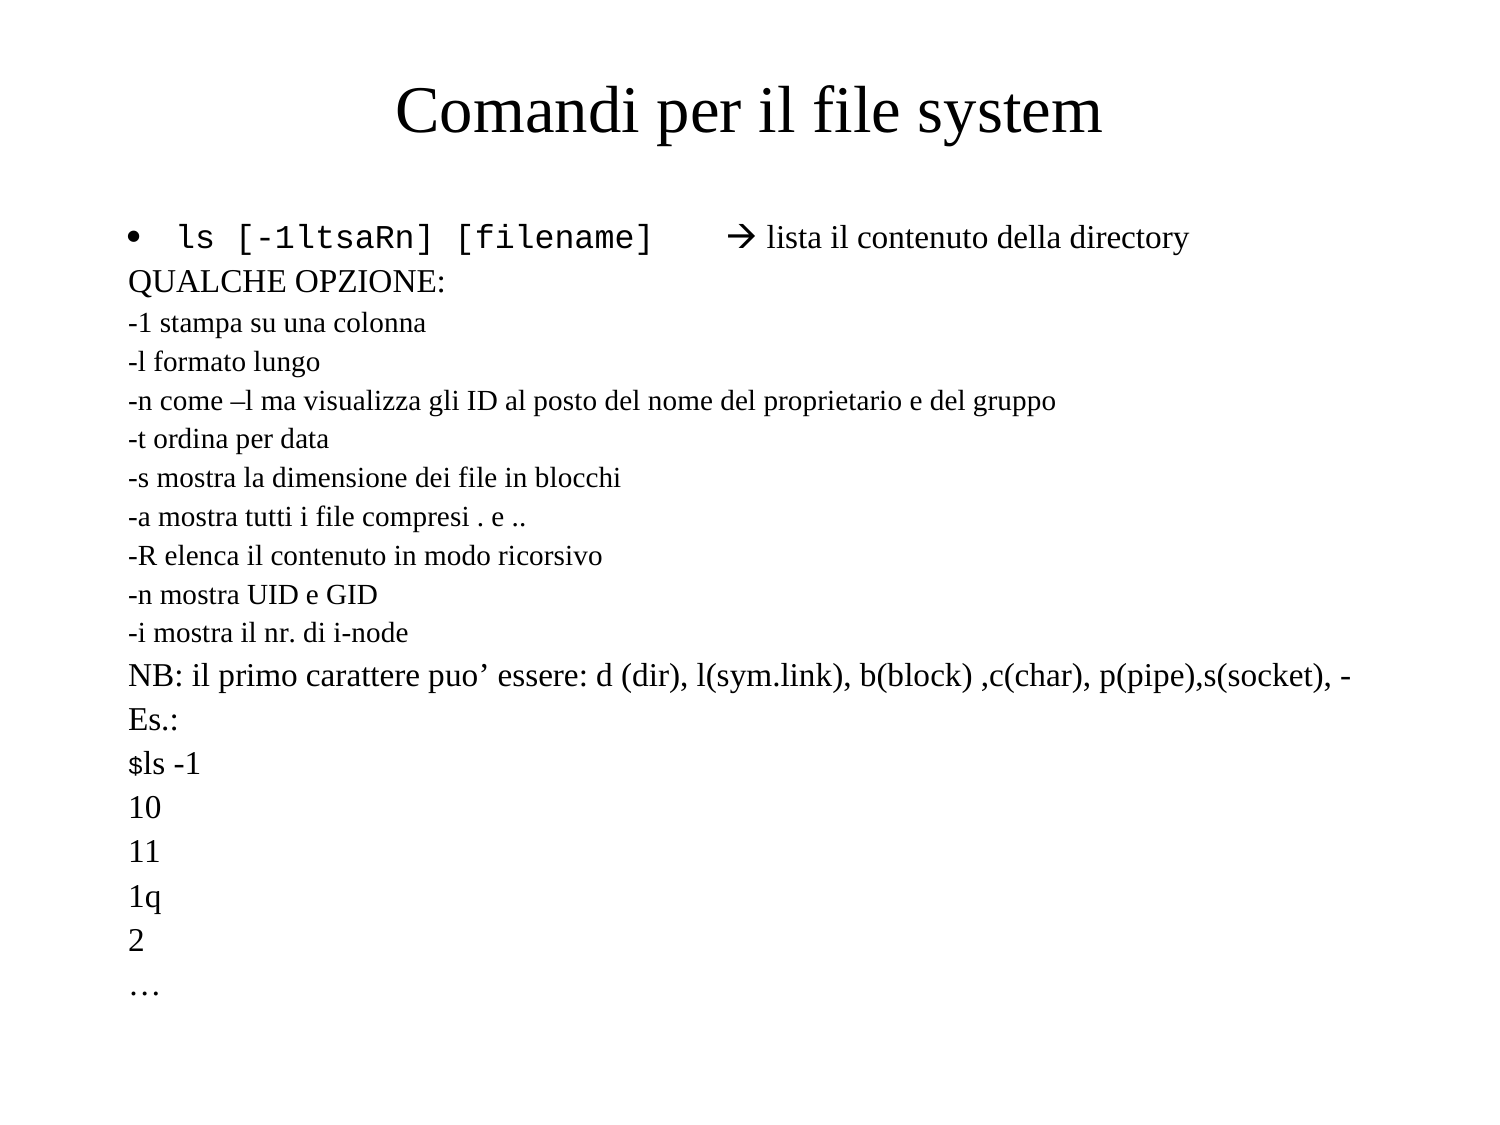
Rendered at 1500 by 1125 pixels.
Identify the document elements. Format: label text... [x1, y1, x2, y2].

title Comandi per il file system [112, 12, 1388, 201]
list ls [-1ltsaRn] [filename]  lista il contenuto della directory QUALCHE OPZIONE: -1 stampa su una colonna -l formato lungo -n come –l ma visualizza gli ID al posto del nome del proprietario e del gruppo -t ordina per data -s mostra la dimensione dei file in blocchi -a mostra tutti i file compresi . e .. -R elenca il contenuto in modo ricorsivo -n mostra UID e GID -i mostra il nr. di i-node NB: il primo carattere puo’ essere: d (dir), l(sym.link), b(block) ,c(char), p(pipe),s(socket), - Es.: $ls -1 10 11 1q 2 … [112, 212, 1401, 1026]
